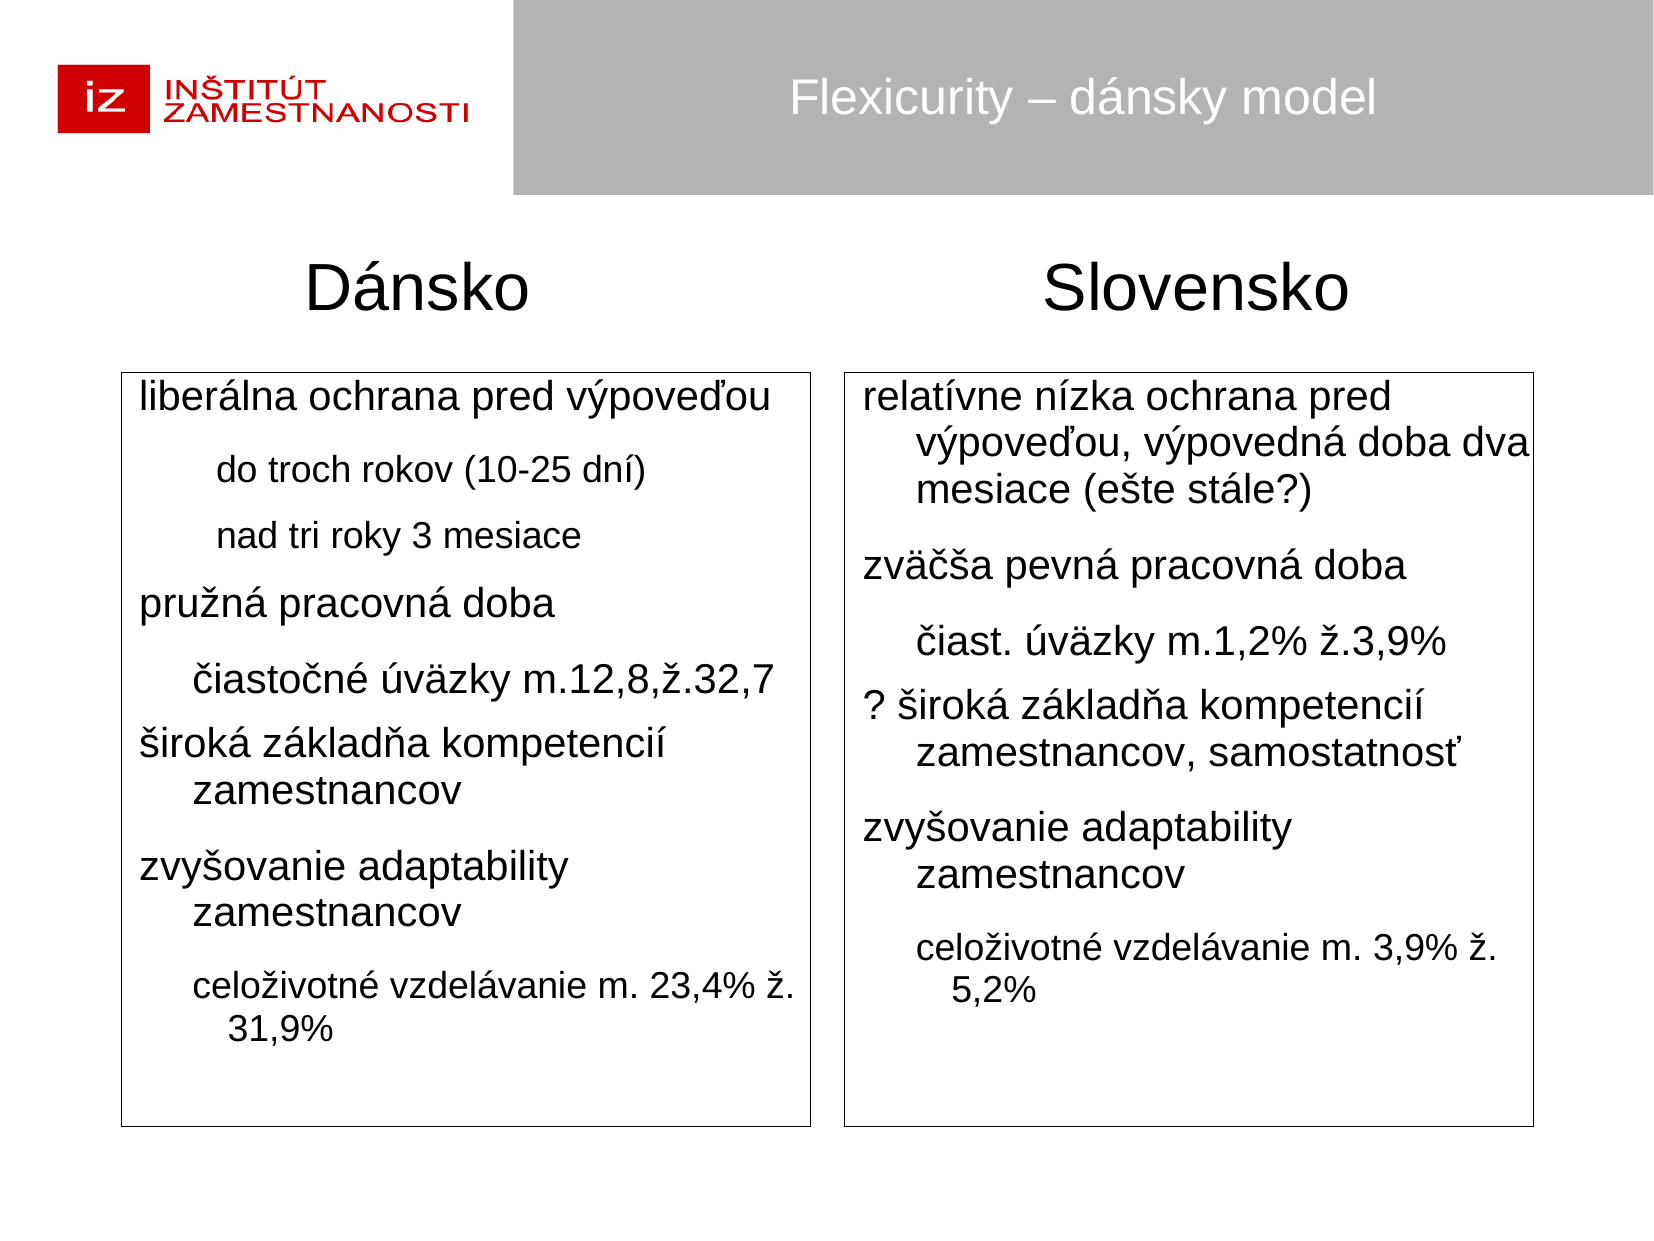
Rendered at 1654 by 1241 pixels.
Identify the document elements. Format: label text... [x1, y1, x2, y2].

text_box Flexicurity – dánsky model [513, 0, 1654, 195]
picture [6, 5, 513, 189]
text_box [0, 0, 1654, 196]
title Dánsko Slovensko [121, 233, 1534, 341]
list liberálna ochrana pred výpoveďou do troch rokov (10-25 dní) nad tri roky 3 mesiace pružná pracovná doba čiastočné úväzky m.12,8,ž.32,7 široká základňa kompetencií zamestnancov zvyšovanie adaptability zamestnancov celoživotné vzdelávanie m. 23,4% ž. 31,9% [121, 372, 811, 1127]
list relatívne nízka ochrana pred výpoveďou, výpovedná doba dva mesiace (ešte stále?) zväčša pevná pracovná doba čiast. úväzky m.1,2% ž.3,9% ? široká základňa kompetencií zamestnancov, samostatnosť zvyšovanie adaptability zamestnancov celoživotné vzdelávanie m. 3,9% ž. 5,2% [844, 372, 1534, 1127]
